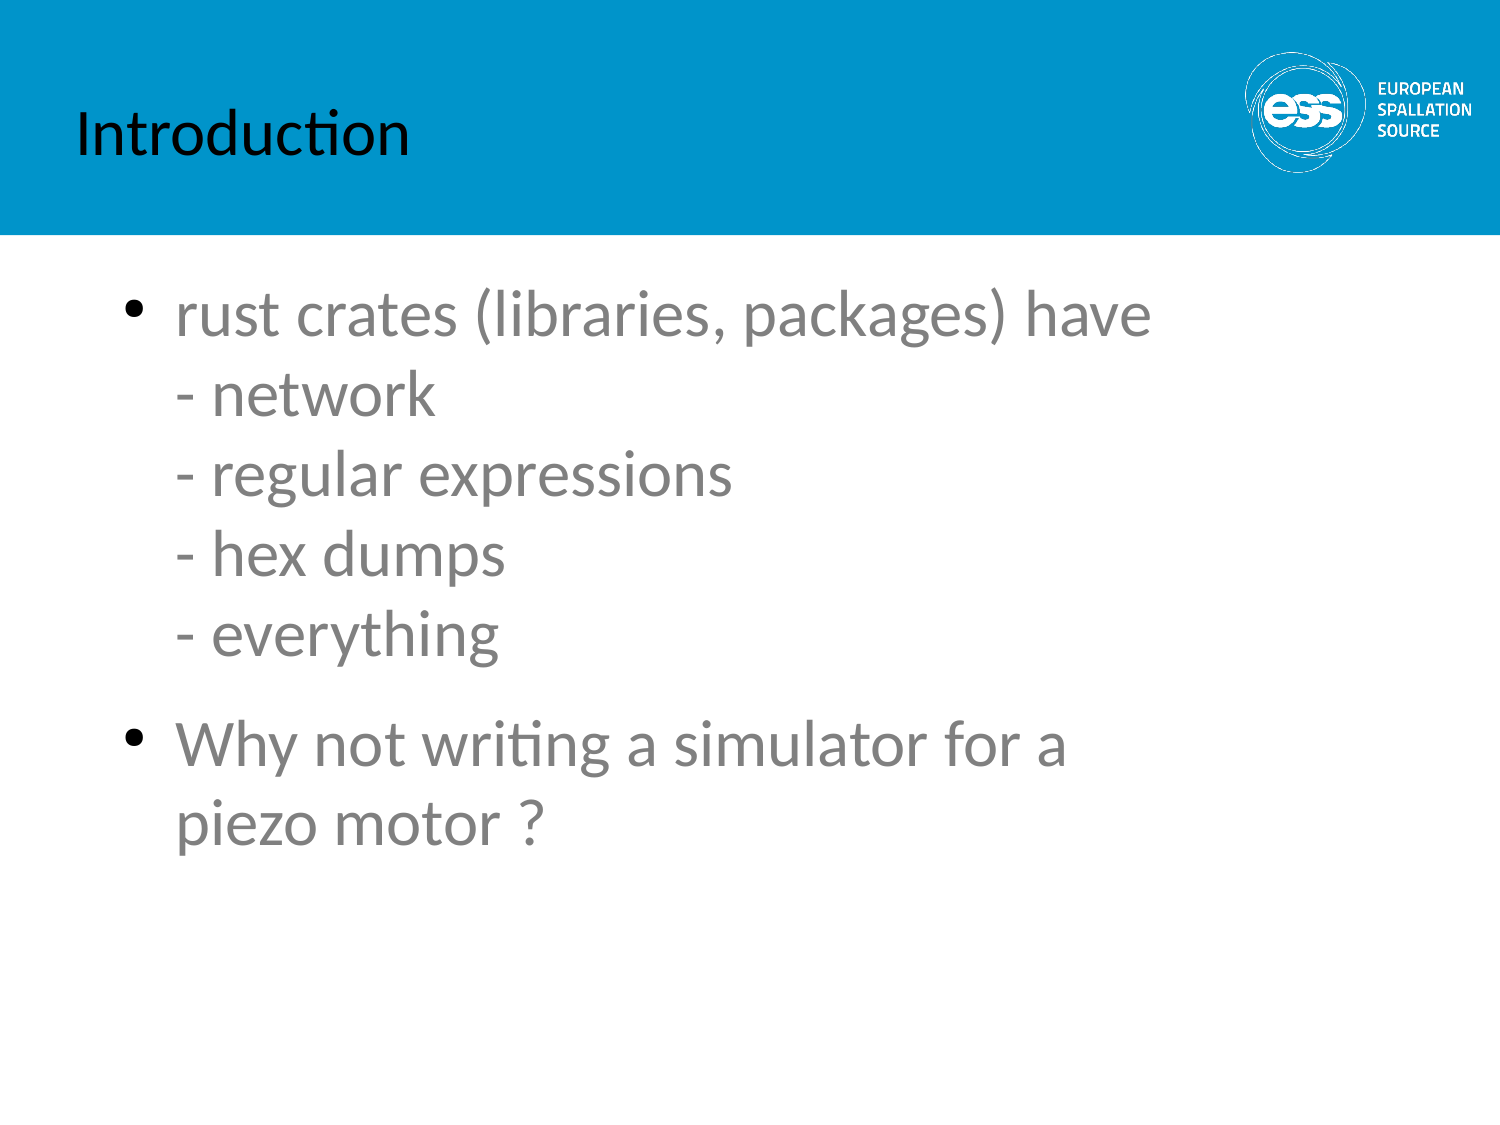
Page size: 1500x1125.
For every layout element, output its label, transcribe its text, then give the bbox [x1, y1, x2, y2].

picture [1400, 83, 1407, 94]
picture [1379, 83, 1385, 94]
picture [1454, 83, 1458, 94]
picture [1264, 94, 1342, 127]
title Introduction [75, 45, 1247, 233]
picture [1422, 125, 1428, 134]
picture [1423, 83, 1430, 94]
picture [1436, 104, 1444, 115]
picture [1398, 109, 1406, 115]
picture [1443, 86, 1450, 93]
picture [1432, 125, 1438, 136]
list rust crates (libraries, packages) have - network - regular expressions - hex dumps - everything Why not writing a simulator for a piezo motor ? [90, 262, 1441, 1005]
picture [1389, 104, 1393, 115]
picture [1409, 104, 1415, 115]
picture [1418, 104, 1423, 115]
